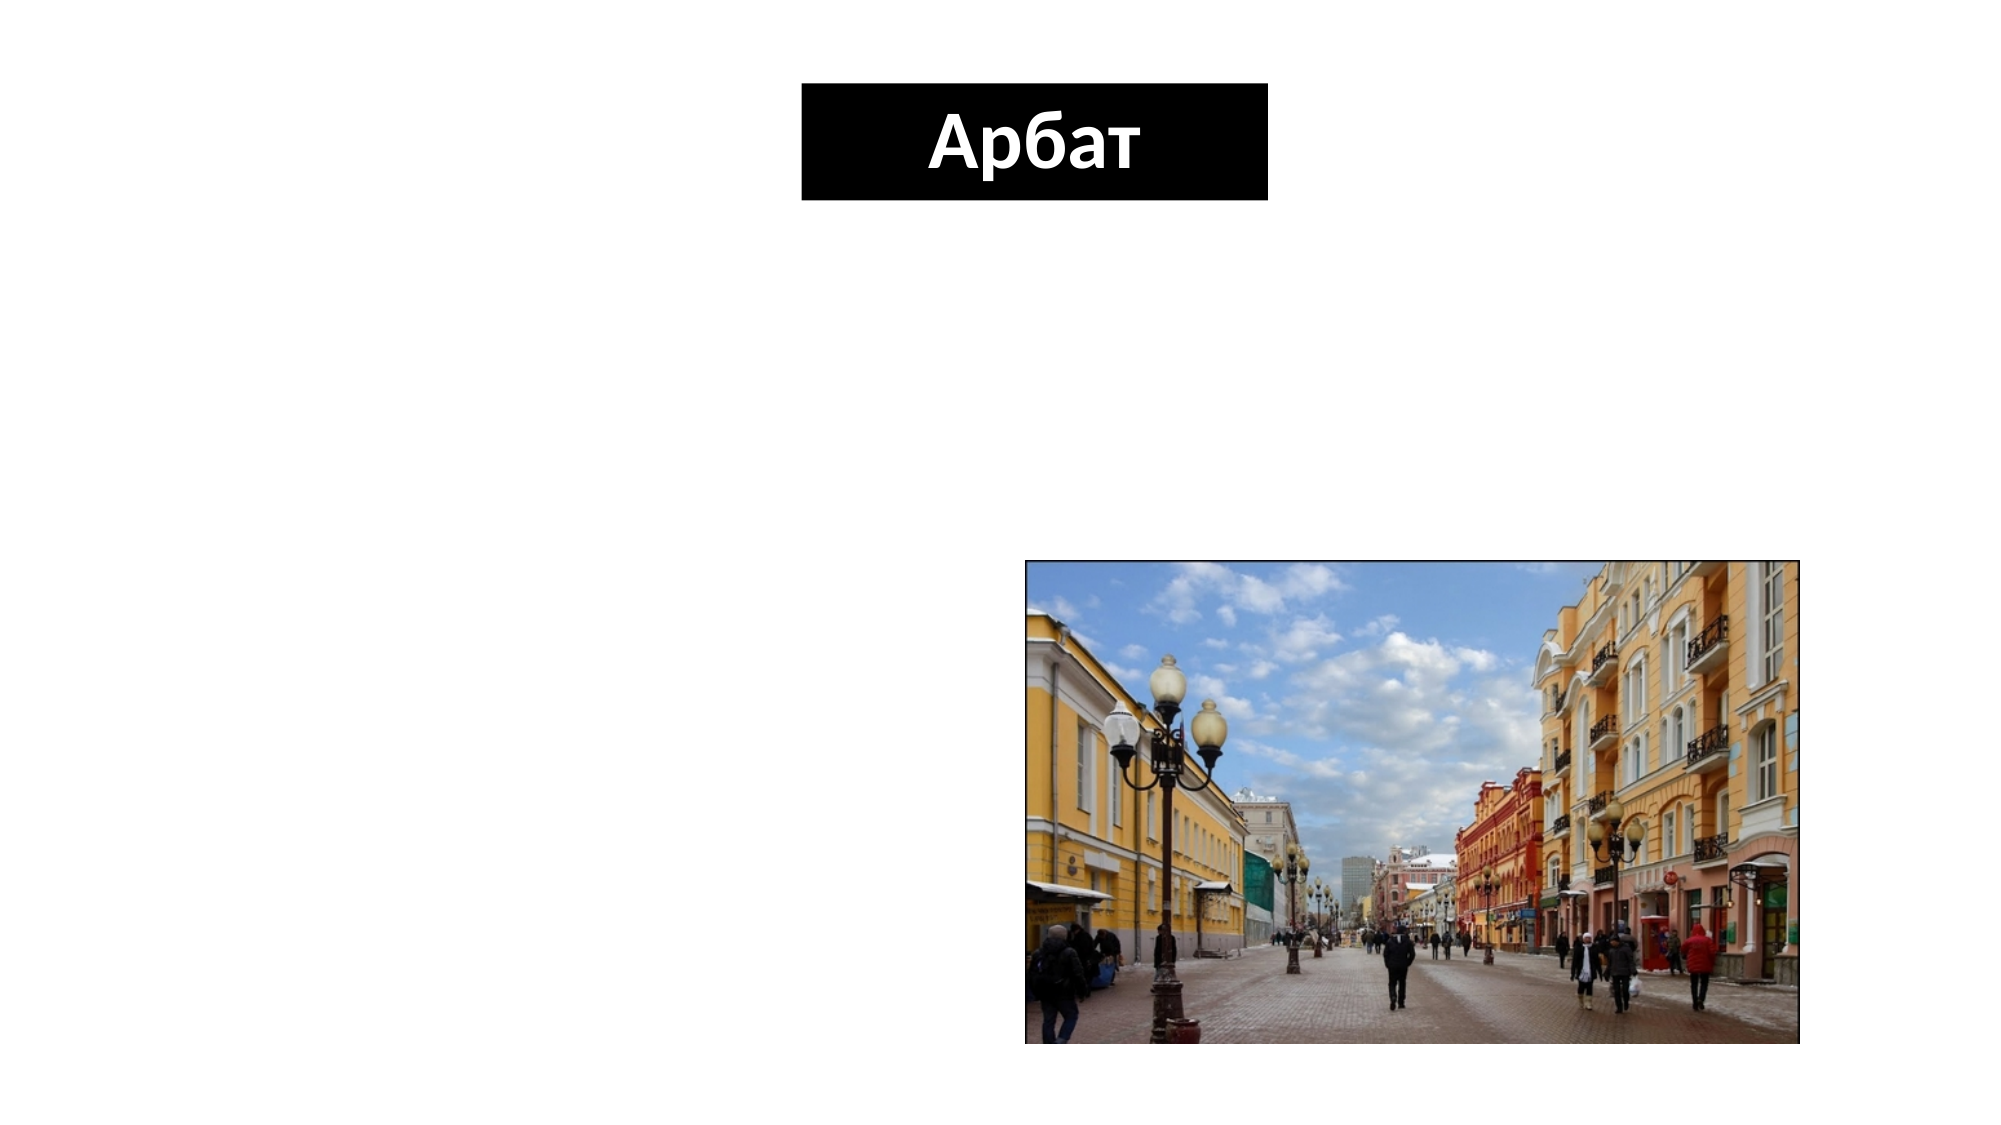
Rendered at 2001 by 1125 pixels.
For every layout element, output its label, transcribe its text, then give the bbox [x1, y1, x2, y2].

picture [1025, 560, 1800, 1044]
text_box Улица в Центральном административном округе Проходит от площади Арбатские ворота до Смоленской площади Протяжённость 1,2 км Первое упоминание [96, 328, 1888, 880]
text_box Арбат [801, 83, 1268, 201]
